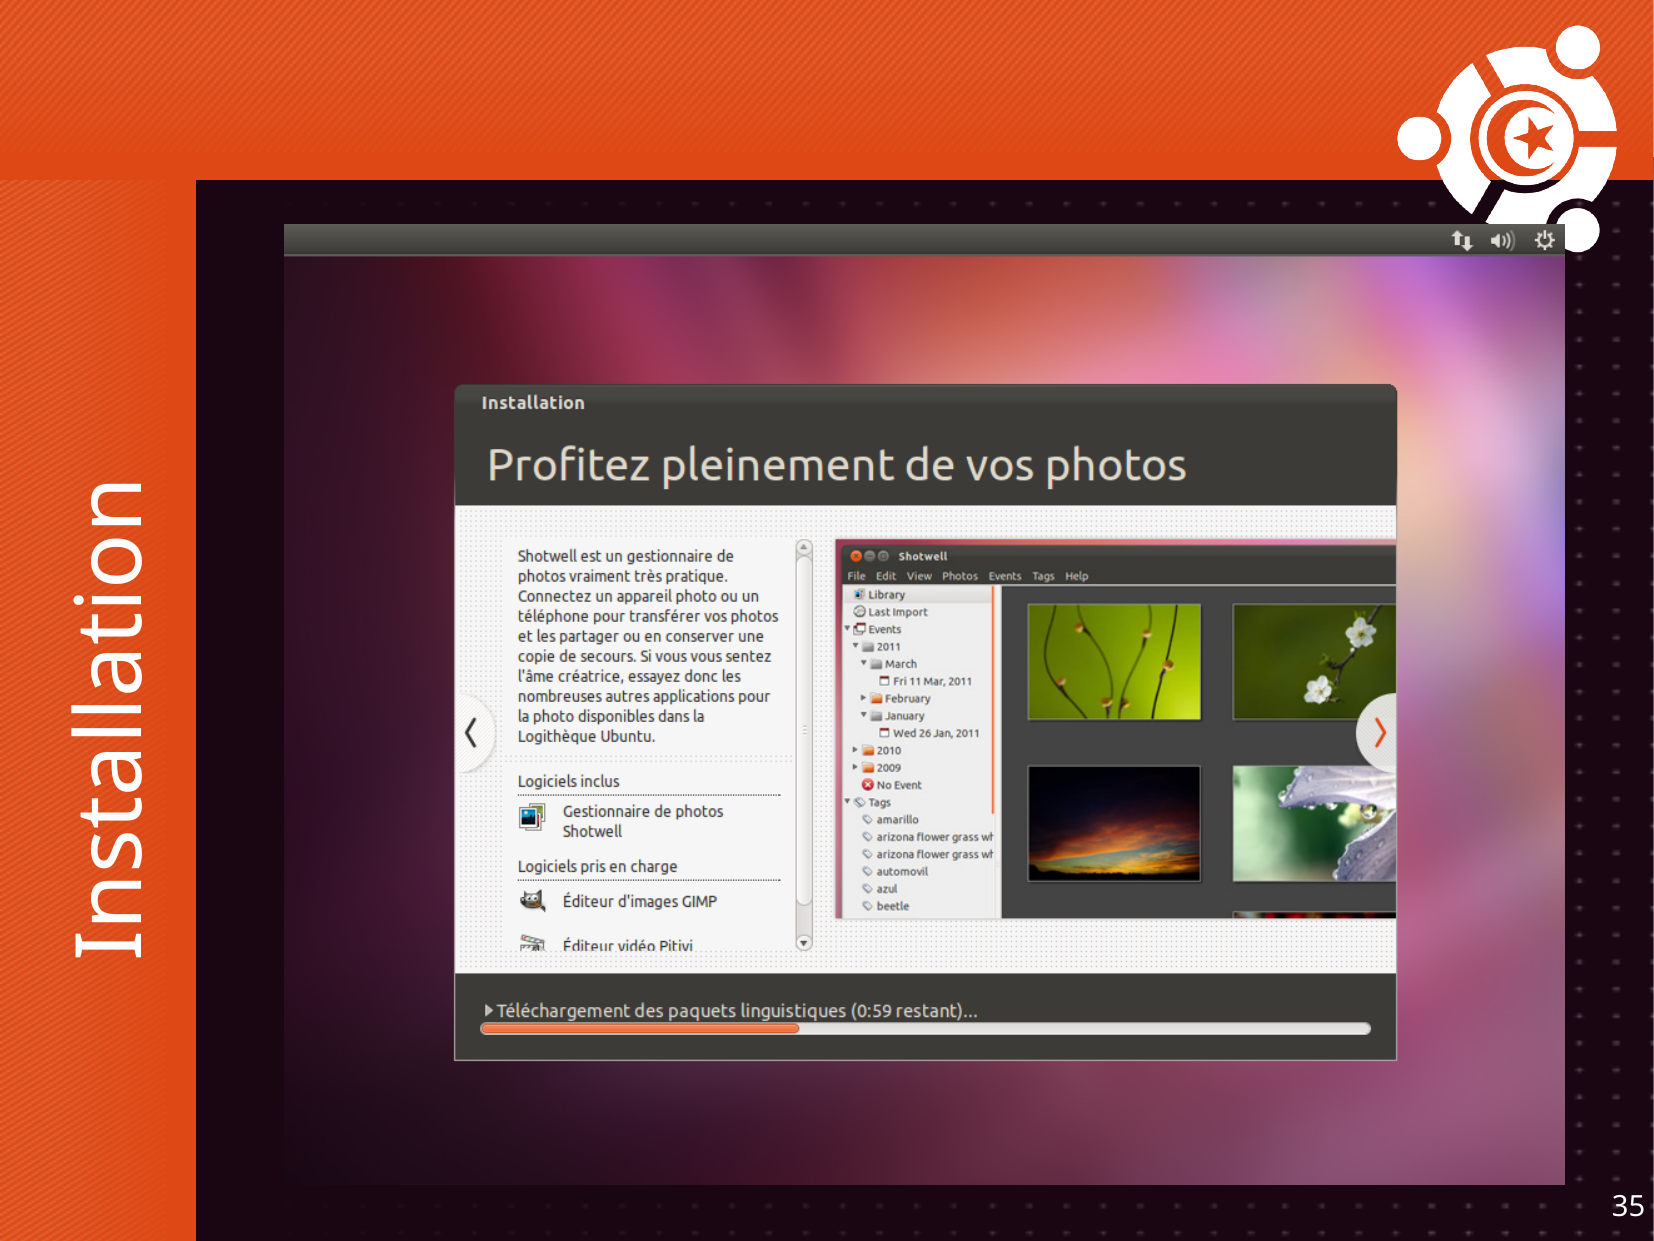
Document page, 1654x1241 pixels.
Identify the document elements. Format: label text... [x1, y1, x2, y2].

picture [0, 0, 1654, 1241]
title Installation [17, 210, 196, 1229]
